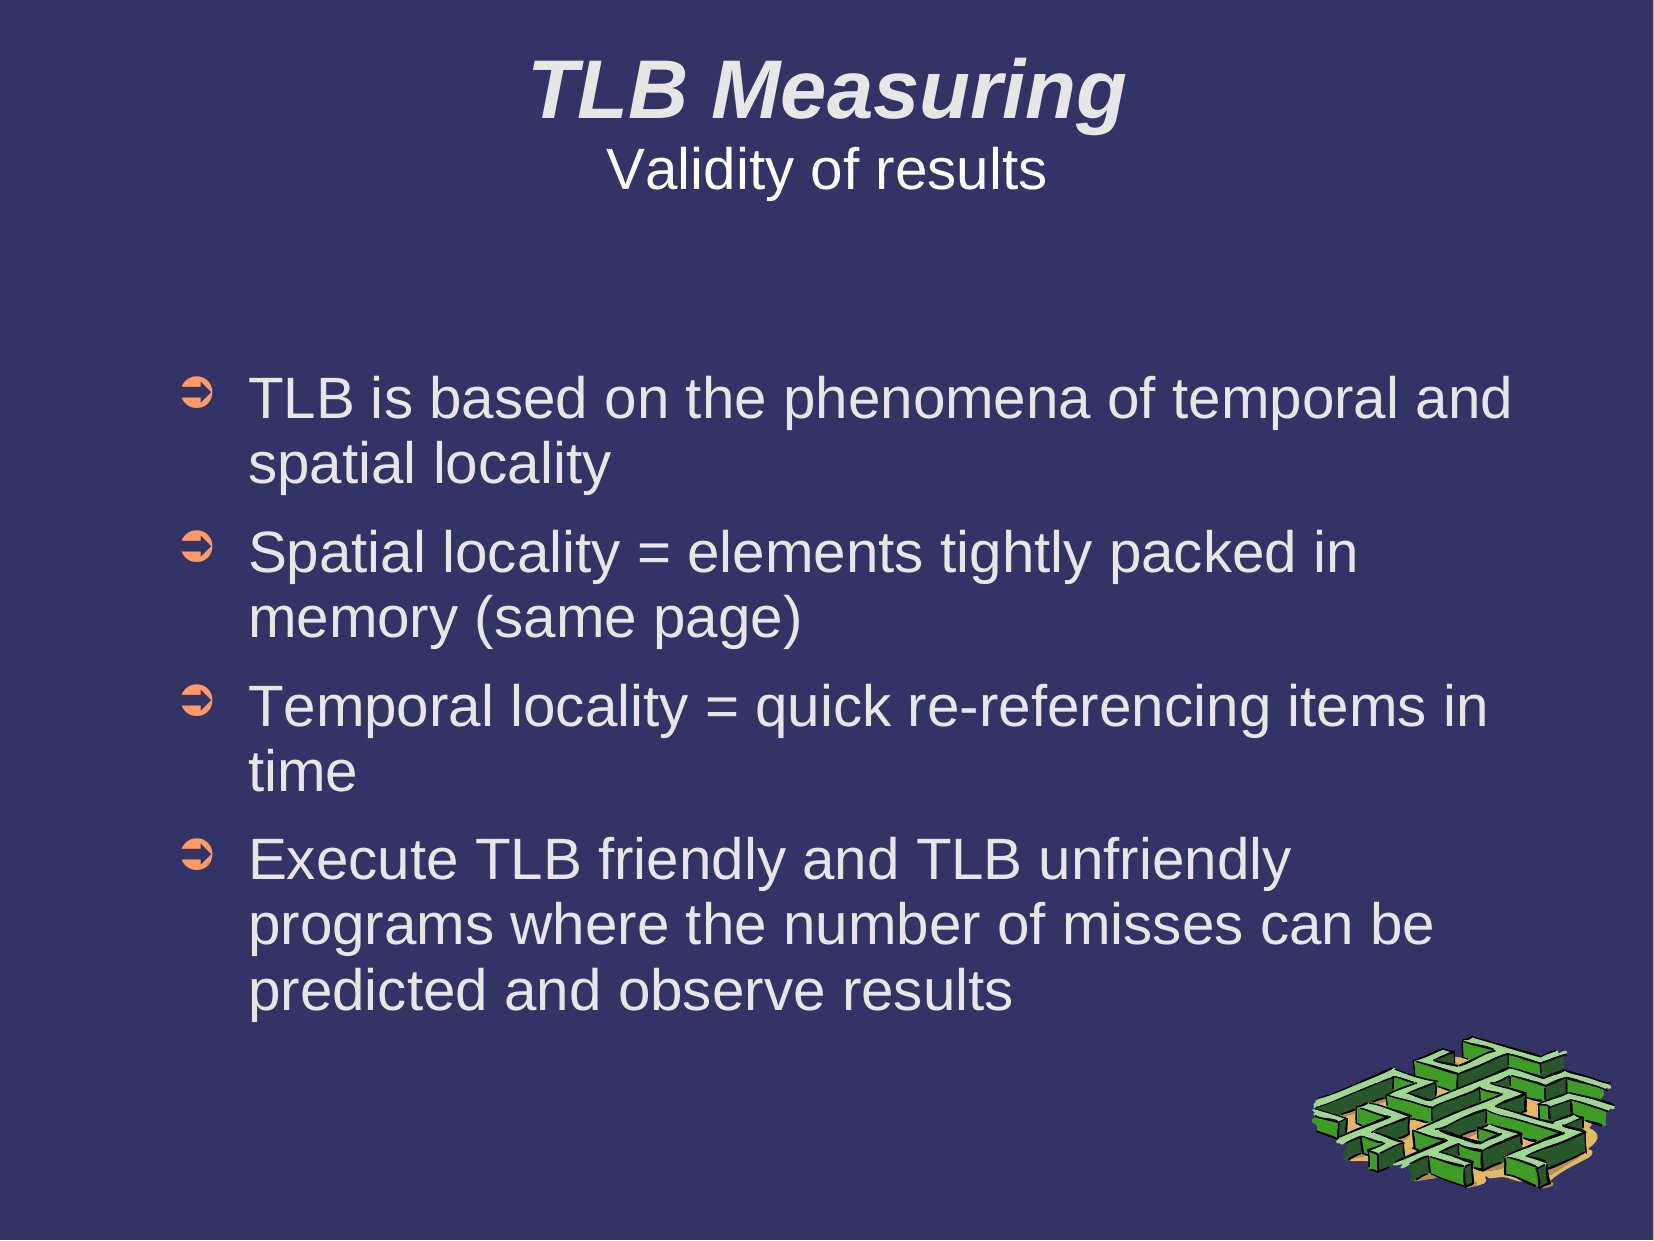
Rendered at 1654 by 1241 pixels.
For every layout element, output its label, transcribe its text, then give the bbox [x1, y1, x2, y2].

title TLB Measuring Validity of results [121, 19, 1534, 227]
list TLB is based on the phenomena of temporal and spatial locality Spatial locality = elements tightly packed in memory (same page) Temporal locality = quick re-referencing items in time Execute TLB friendly and TLB unfriendly programs where the number of misses can be predicted and observe results [165, 366, 1556, 1148]
